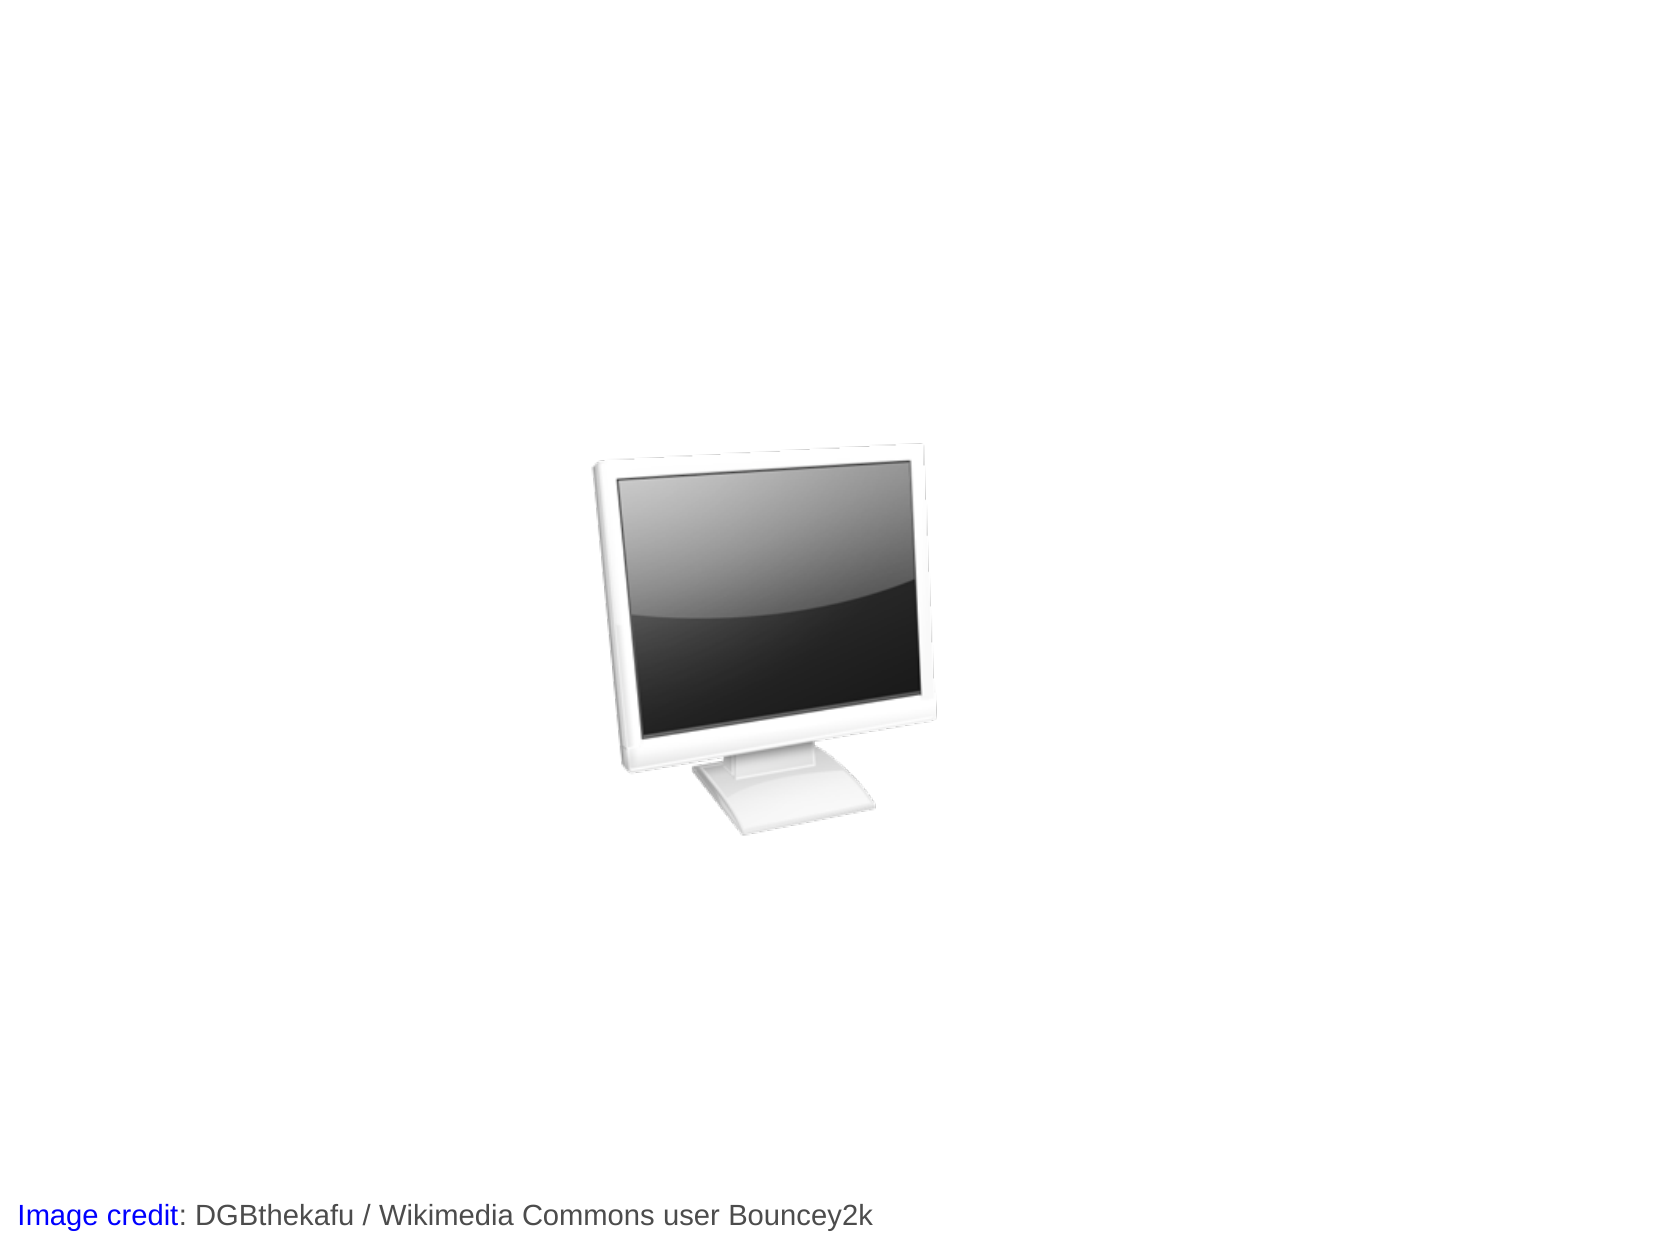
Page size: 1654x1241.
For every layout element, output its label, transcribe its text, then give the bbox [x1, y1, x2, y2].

picture [564, 439, 965, 840]
text_box Image credit: DGBthekafu / Wikimedia Commons user Bouncey2k [2, 1191, 1163, 1240]
